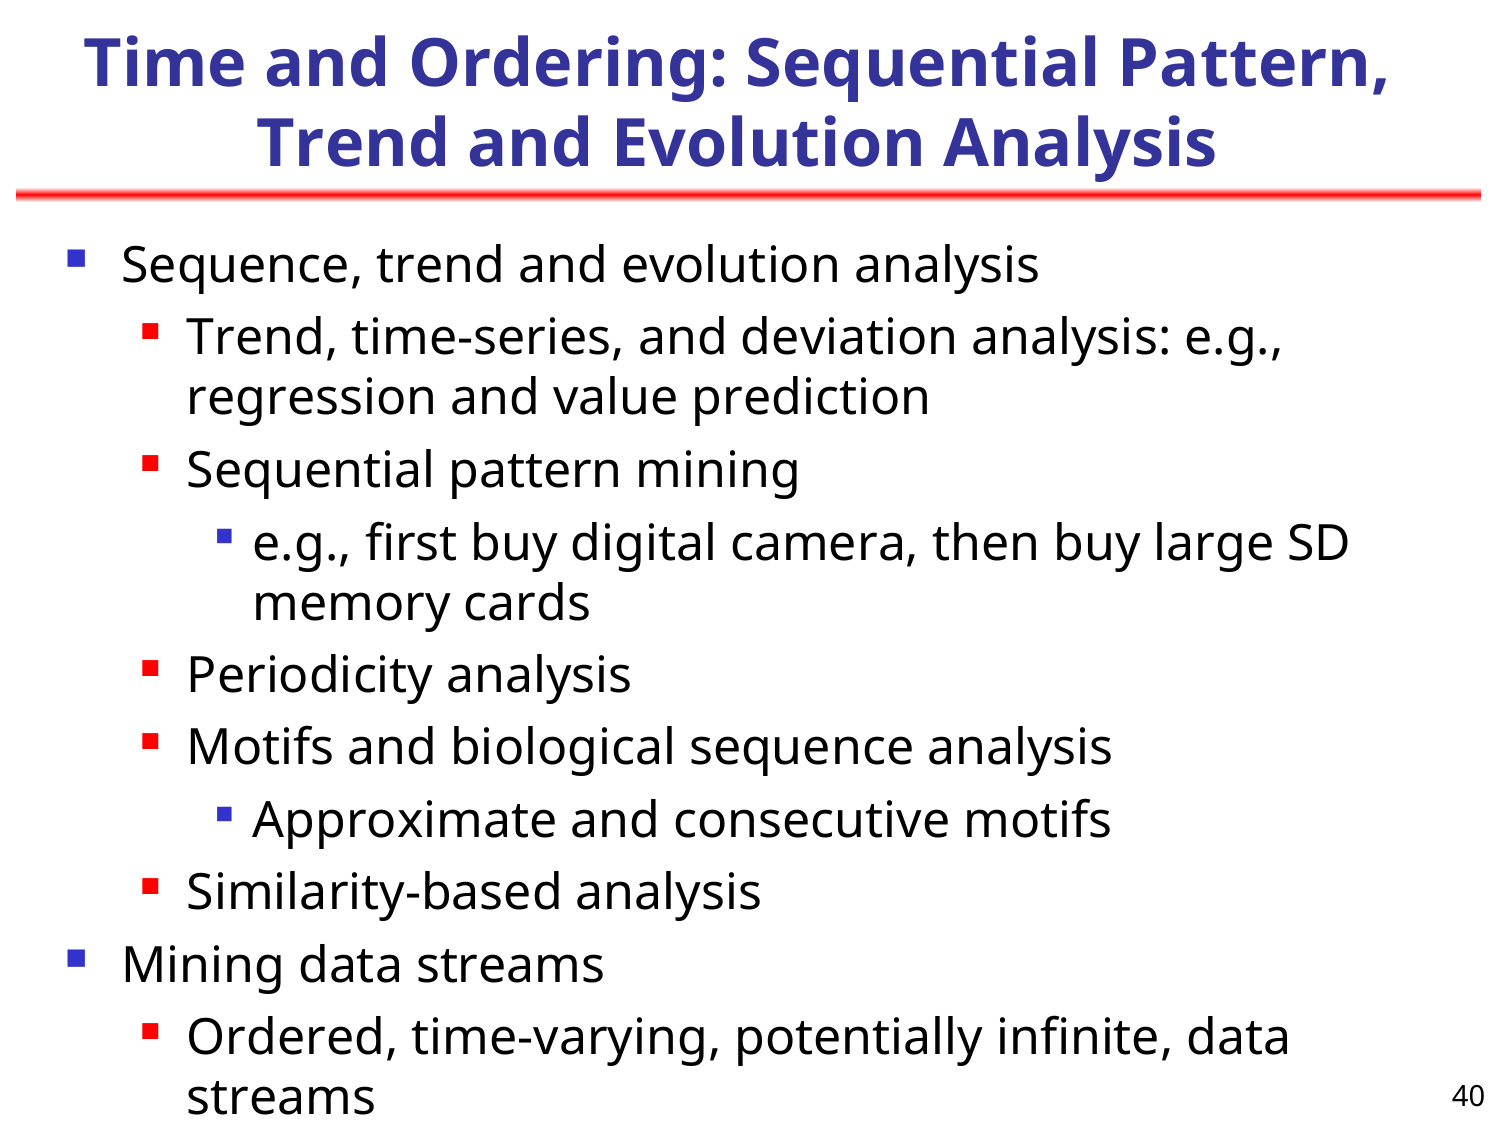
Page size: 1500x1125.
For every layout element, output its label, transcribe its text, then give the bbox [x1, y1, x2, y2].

text_box <number> [1450, 1050, 1500, 1125]
title Time and Ordering: Sequential Pattern, Trend and Evolution Analysis [0, 12, 1475, 188]
list Sequence, trend and evolution analysis Trend, time-series, and deviation analysis: e.g., regression and value prediction Sequential pattern mining e.g., first buy digital camera, then buy large SD memory cards Periodicity analysis Motifs and biological sequence analysis Approximate and consecutive motifs Similarity-based analysis Mining data streams Ordered, time-varying, potentially infinite, data streams [50, 224, 1450, 1125]
